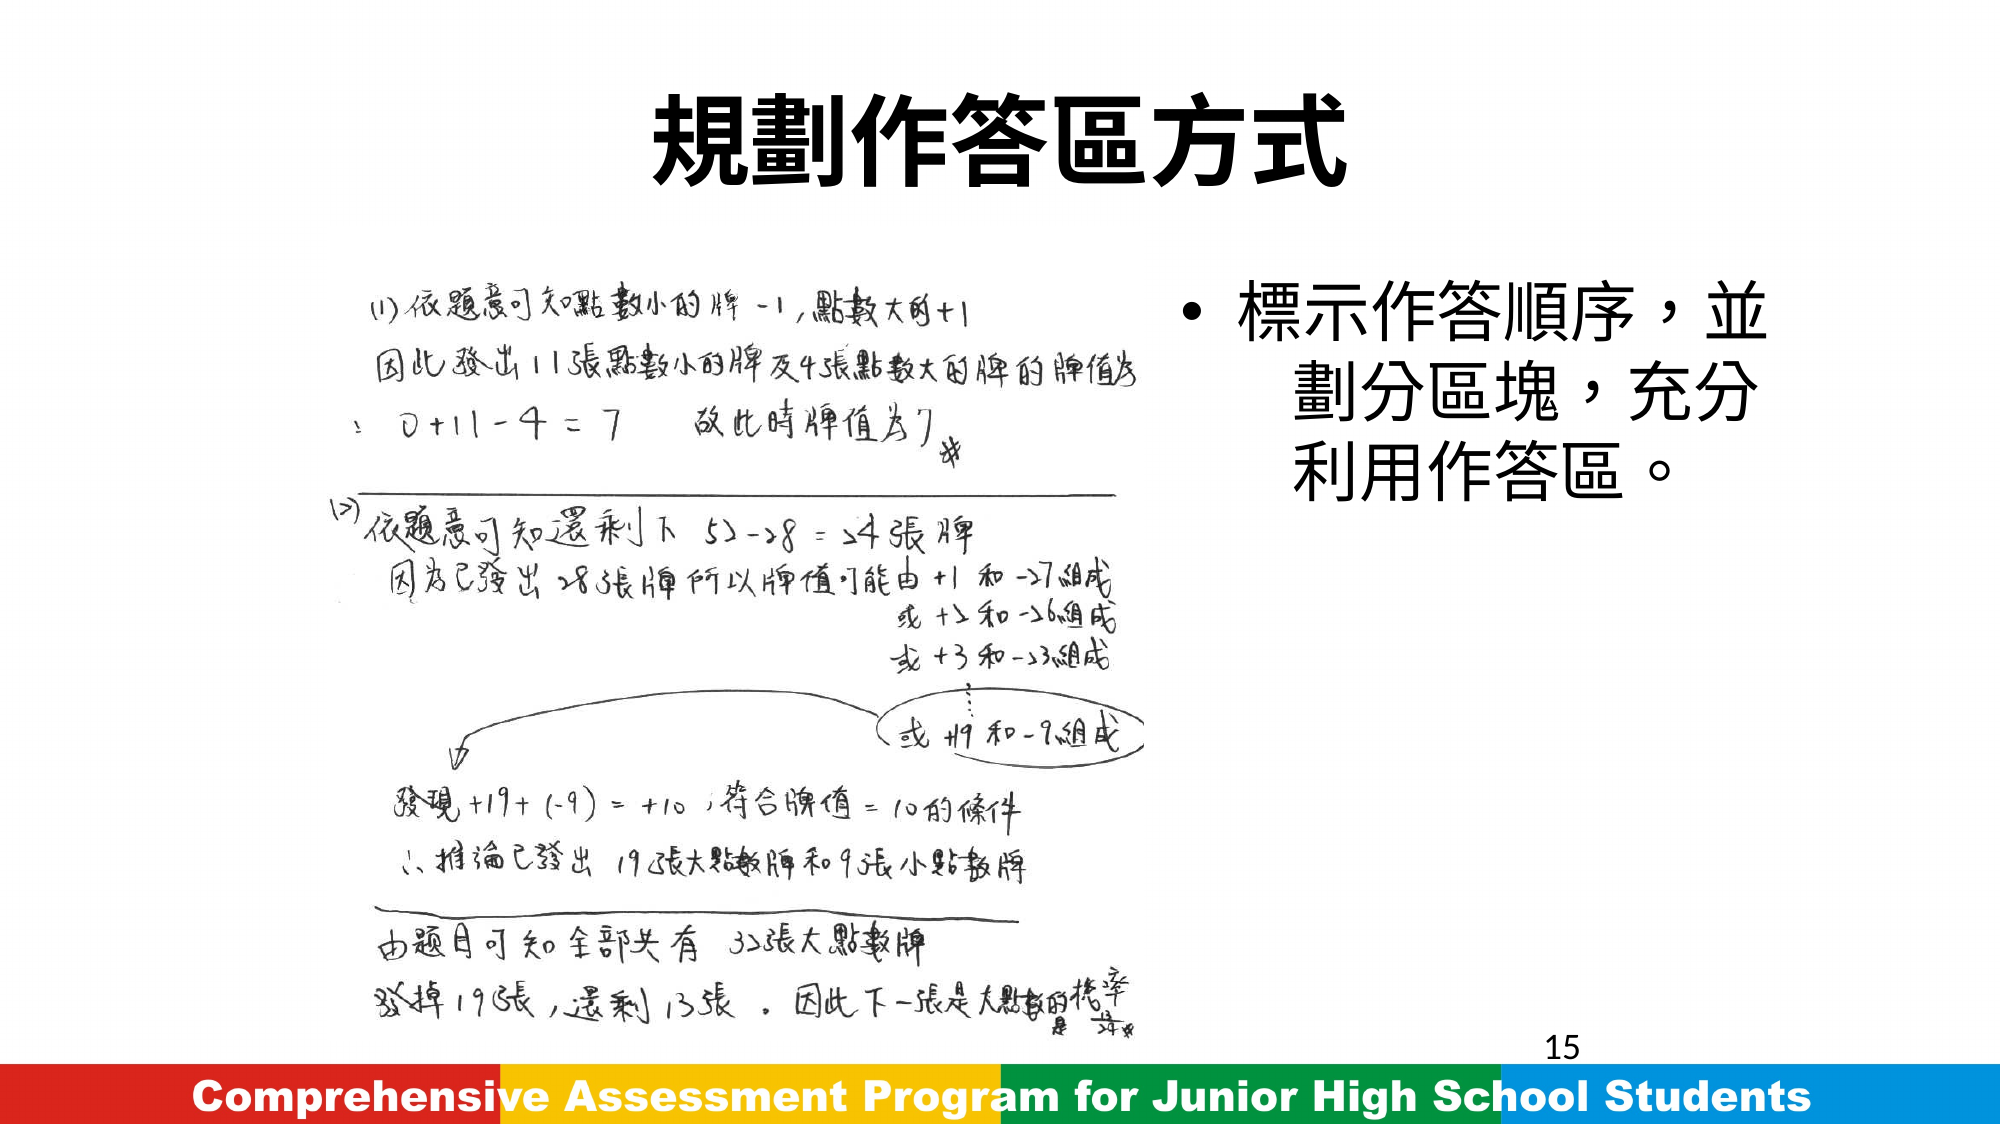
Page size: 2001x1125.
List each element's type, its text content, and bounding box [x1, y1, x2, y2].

picture [327, 226, 1144, 1041]
title 規劃作答區方式 [99, 45, 1900, 233]
text_box [1528, 1014, 1995, 1075]
list 標示作答順序，並劃分區塊，充分利用作答區。 [1165, 262, 1790, 1005]
